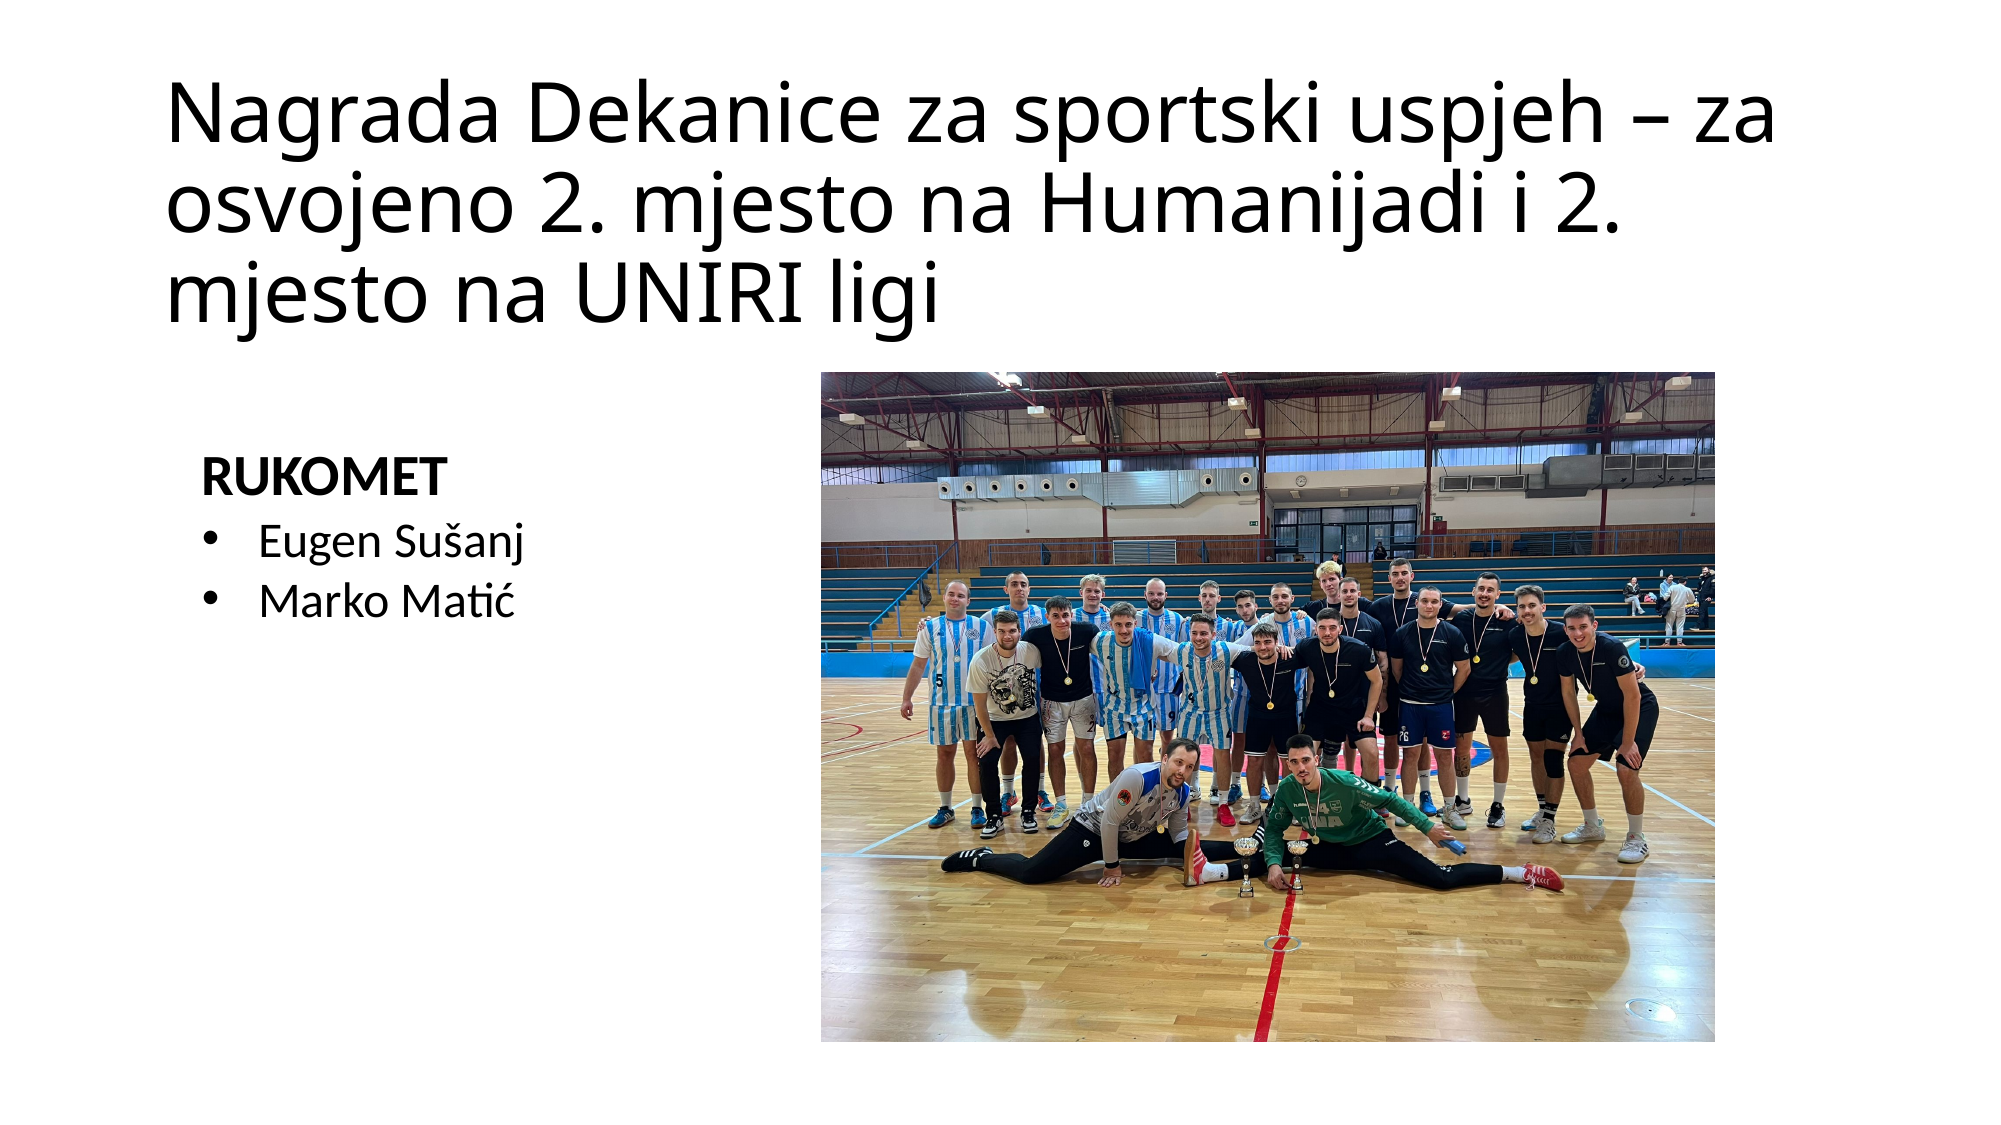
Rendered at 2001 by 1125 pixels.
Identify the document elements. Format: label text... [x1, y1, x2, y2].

title Nagrada Dekanice za sportski uspjeh – za osvojeno 2. mjesto na Humanijadi i 2. mjesto na UNIRI ligi [149, 56, 1885, 356]
text_box RUKOMET Eugen Sušanj Marko Matić [186, 429, 821, 637]
picture [821, 372, 1715, 1042]
